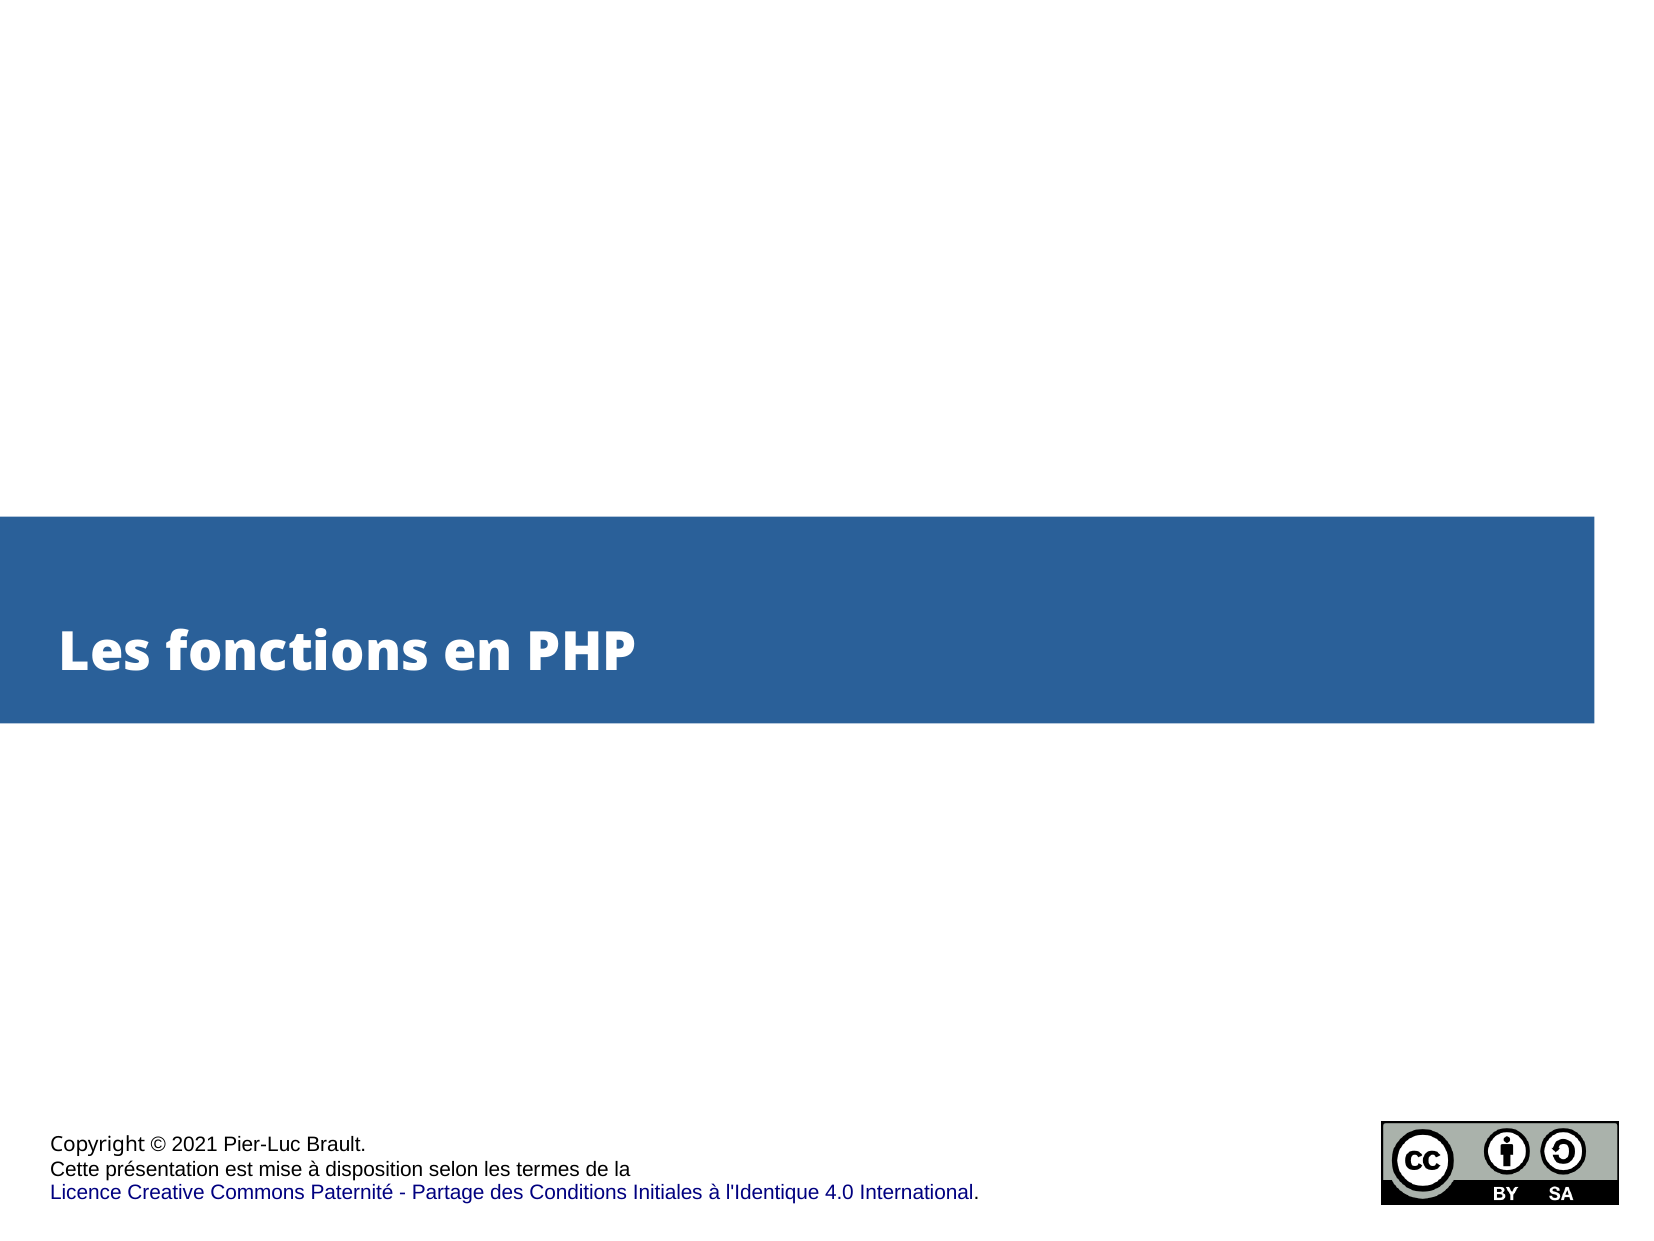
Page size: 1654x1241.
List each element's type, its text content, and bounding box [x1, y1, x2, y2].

text_box Copyright © 2021 Pier-Luc Brault. Cette présentation est mise à disposition selon les termes de la Licence Creative Commons Paternité - Partage des Conditions Initiales à l'Identique 4.0 International. [35, 1122, 1099, 1214]
title Les fonctions en PHP [59, 553, 1595, 687]
picture [1381, 1121, 1619, 1205]
